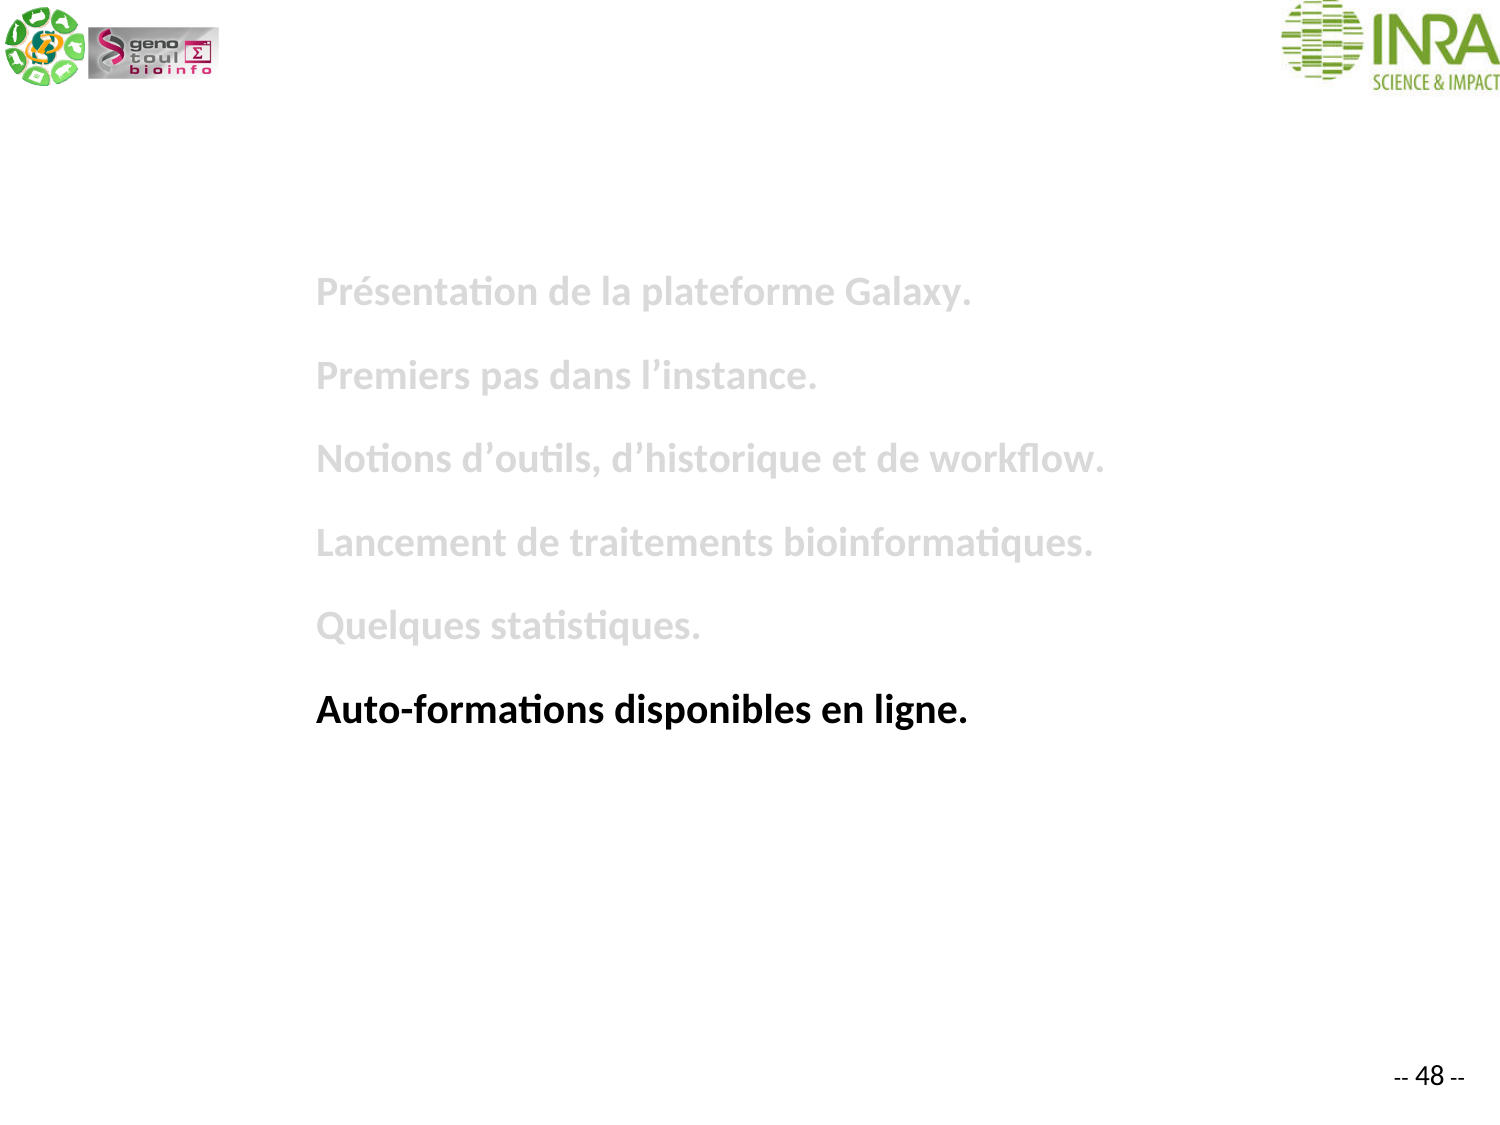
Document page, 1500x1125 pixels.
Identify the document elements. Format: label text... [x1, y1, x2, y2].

text_box Présentation de la plateforme Galaxy. Premiers pas dans l’instance. Notions d’outils, d’historique et de workflow. Lancement de traitements bioinformatiques. Quelques statistiques. Auto-formations disponibles en ligne. [301, 267, 1400, 992]
picture [88, 27, 219, 79]
picture [5, 7, 85, 86]
picture [1281, 0, 1500, 110]
